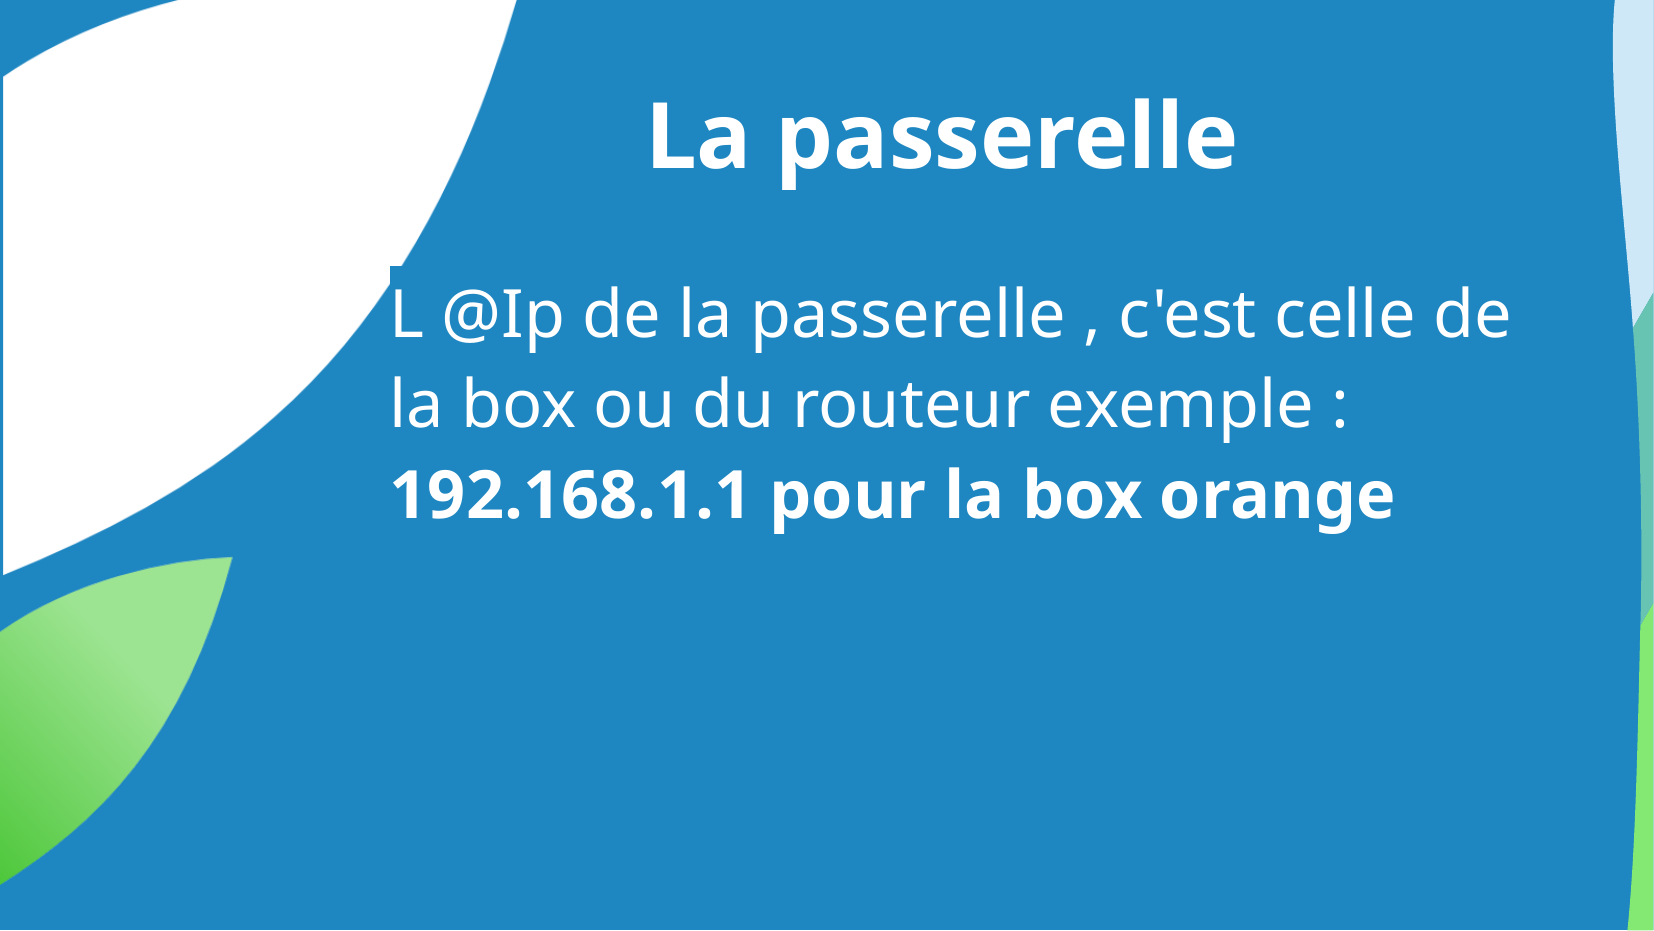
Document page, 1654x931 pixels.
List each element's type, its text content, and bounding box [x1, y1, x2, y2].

title La passerelle [318, 59, 1565, 207]
picture [0, 0, 517, 885]
list L @Ip de la passerelle , c'est celle de la box ou du routeur exemple : 192.168.1.1 pour la box orange [318, 265, 1565, 827]
